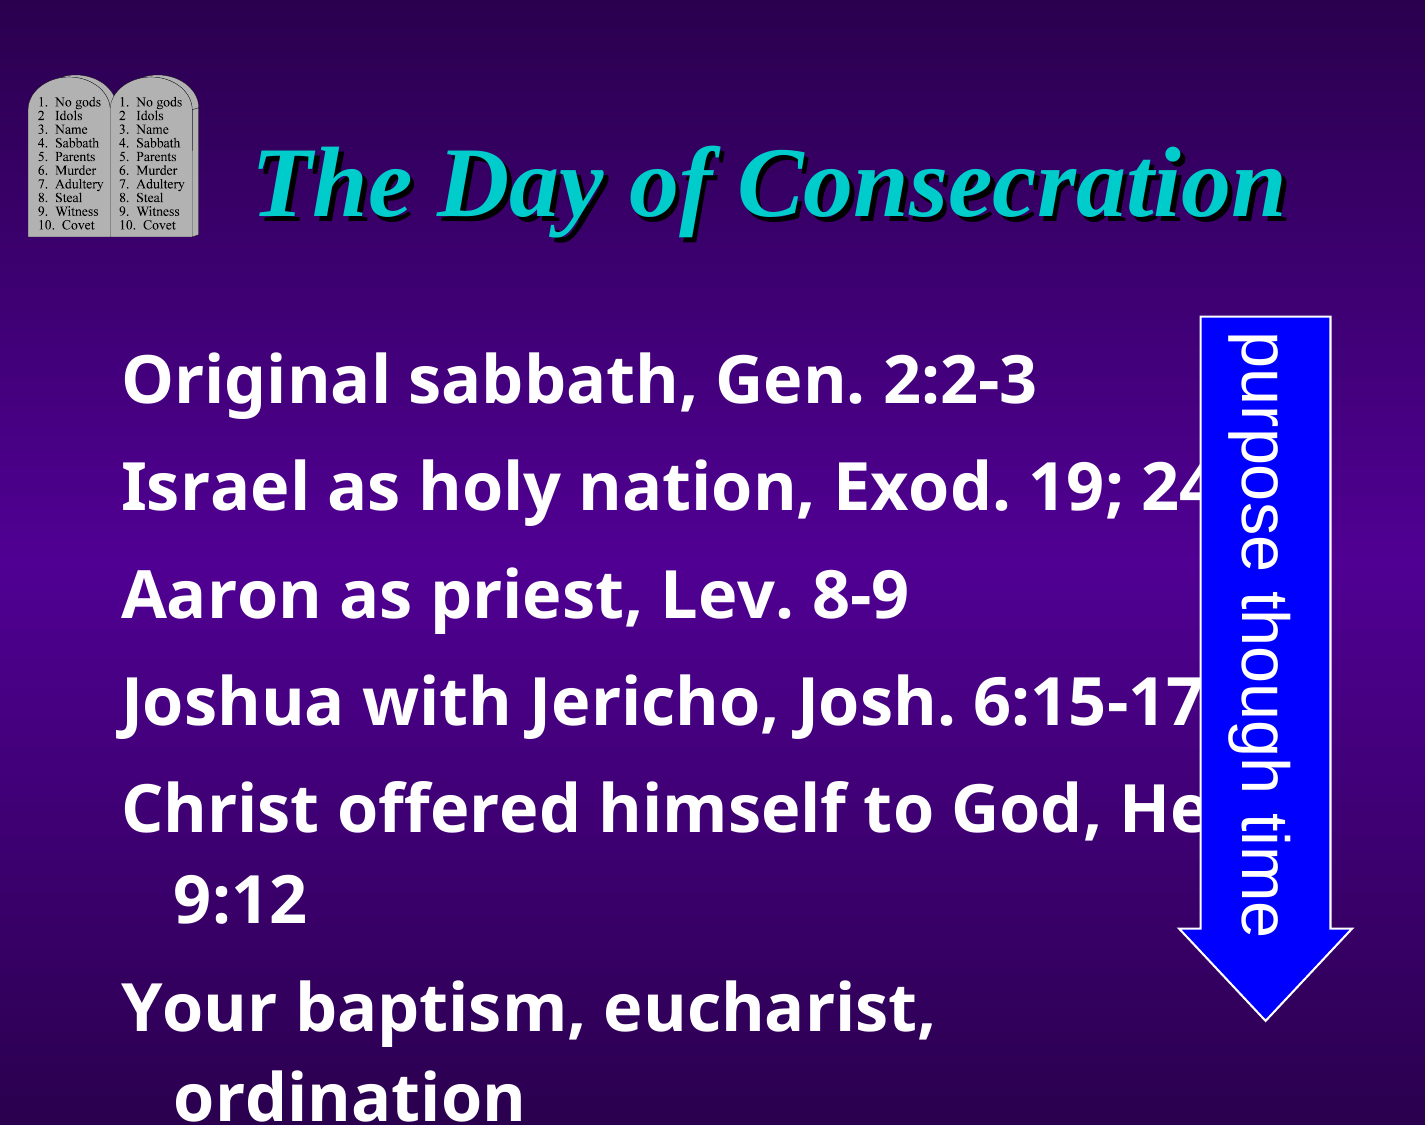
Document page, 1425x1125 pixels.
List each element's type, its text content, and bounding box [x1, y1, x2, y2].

text_box purpose though time [1179, 316, 1353, 1021]
list Original sabbath, Gen. 2:2-3 Israel as holy nation, Exod. 19; 24 Aaron as priest, Lev. 8-9 Joshua with Jericho, Josh. 6:15-17 Christ offered himself to God, Heb. 9:12 Your baptism, eucharist, ordination The offering of the universe, Rom. 8:21 [106, 324, 1319, 1125]
title The Day of Consecration [237, 78, 1319, 288]
